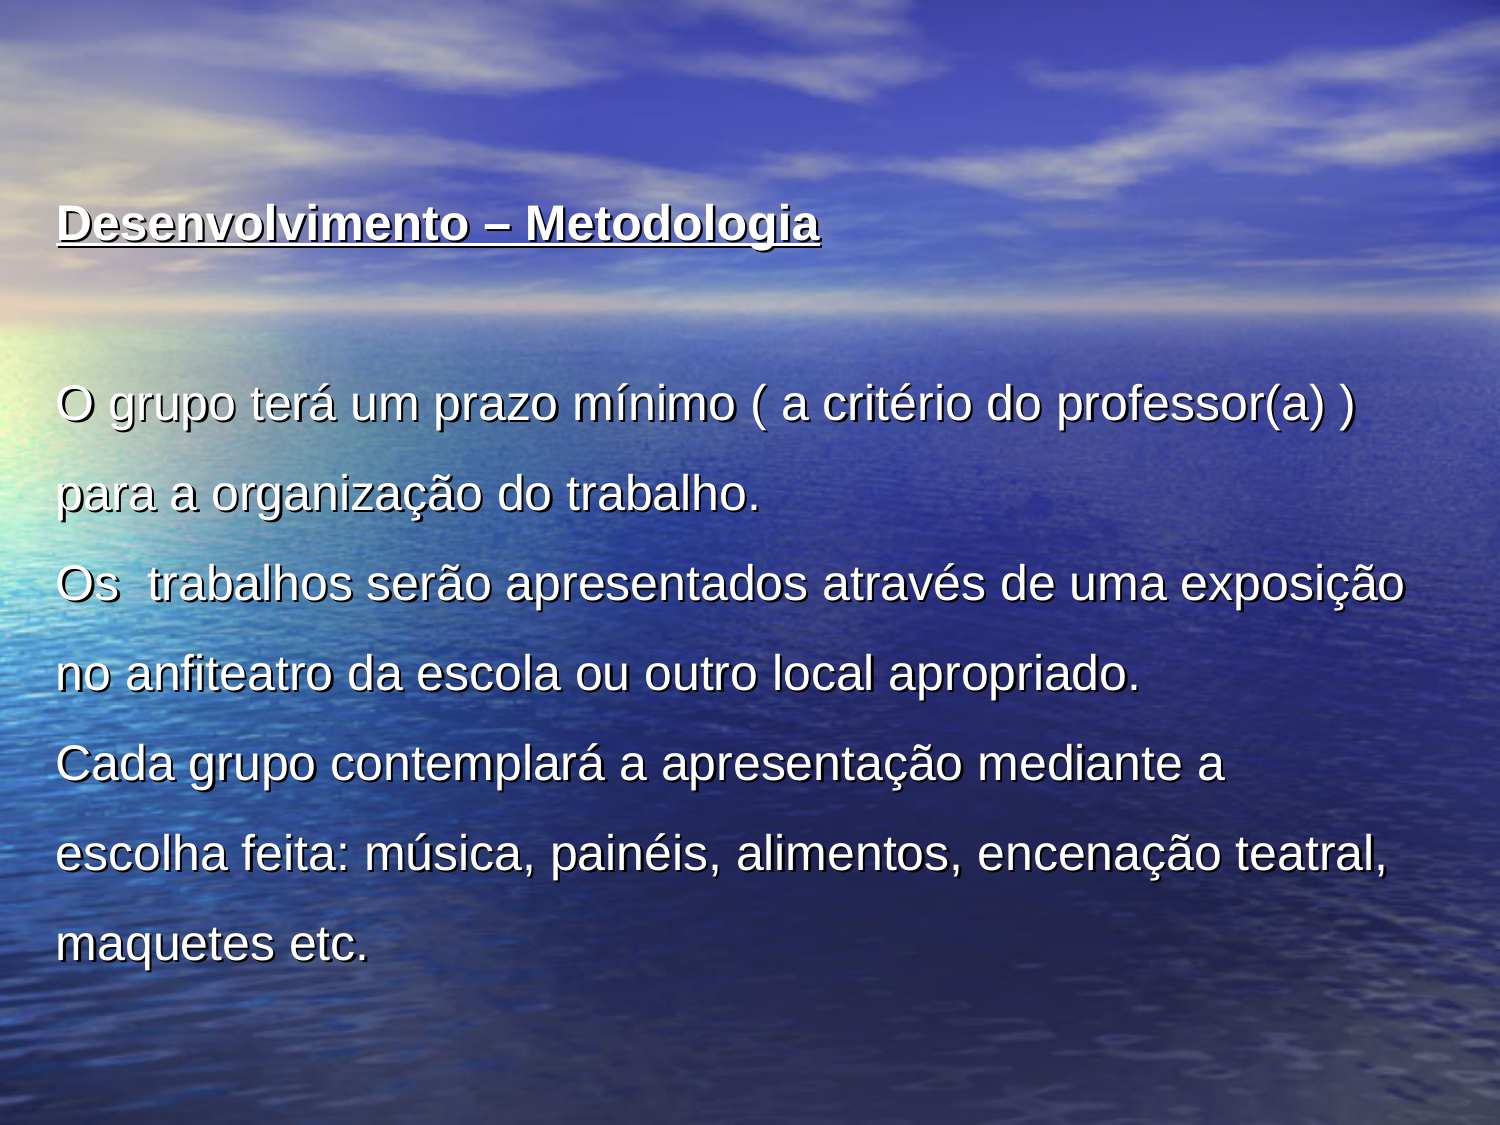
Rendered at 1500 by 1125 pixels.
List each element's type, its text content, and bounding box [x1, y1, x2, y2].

picture [0, 0, 1500, 1125]
title Desenvolvimento – Metodologia O grupo terá um prazo mínimo ( a critério do professor(a) ) para a organização do trabalho. Os trabalhos serão apresentados através de uma exposição no anfiteatro da escola ou outro local apropriado. Cada grupo contemplará a apresentação mediante a escolha feita: música, painéis, alimentos, encenação teatral, maquetes etc. [41, 47, 1425, 1083]
